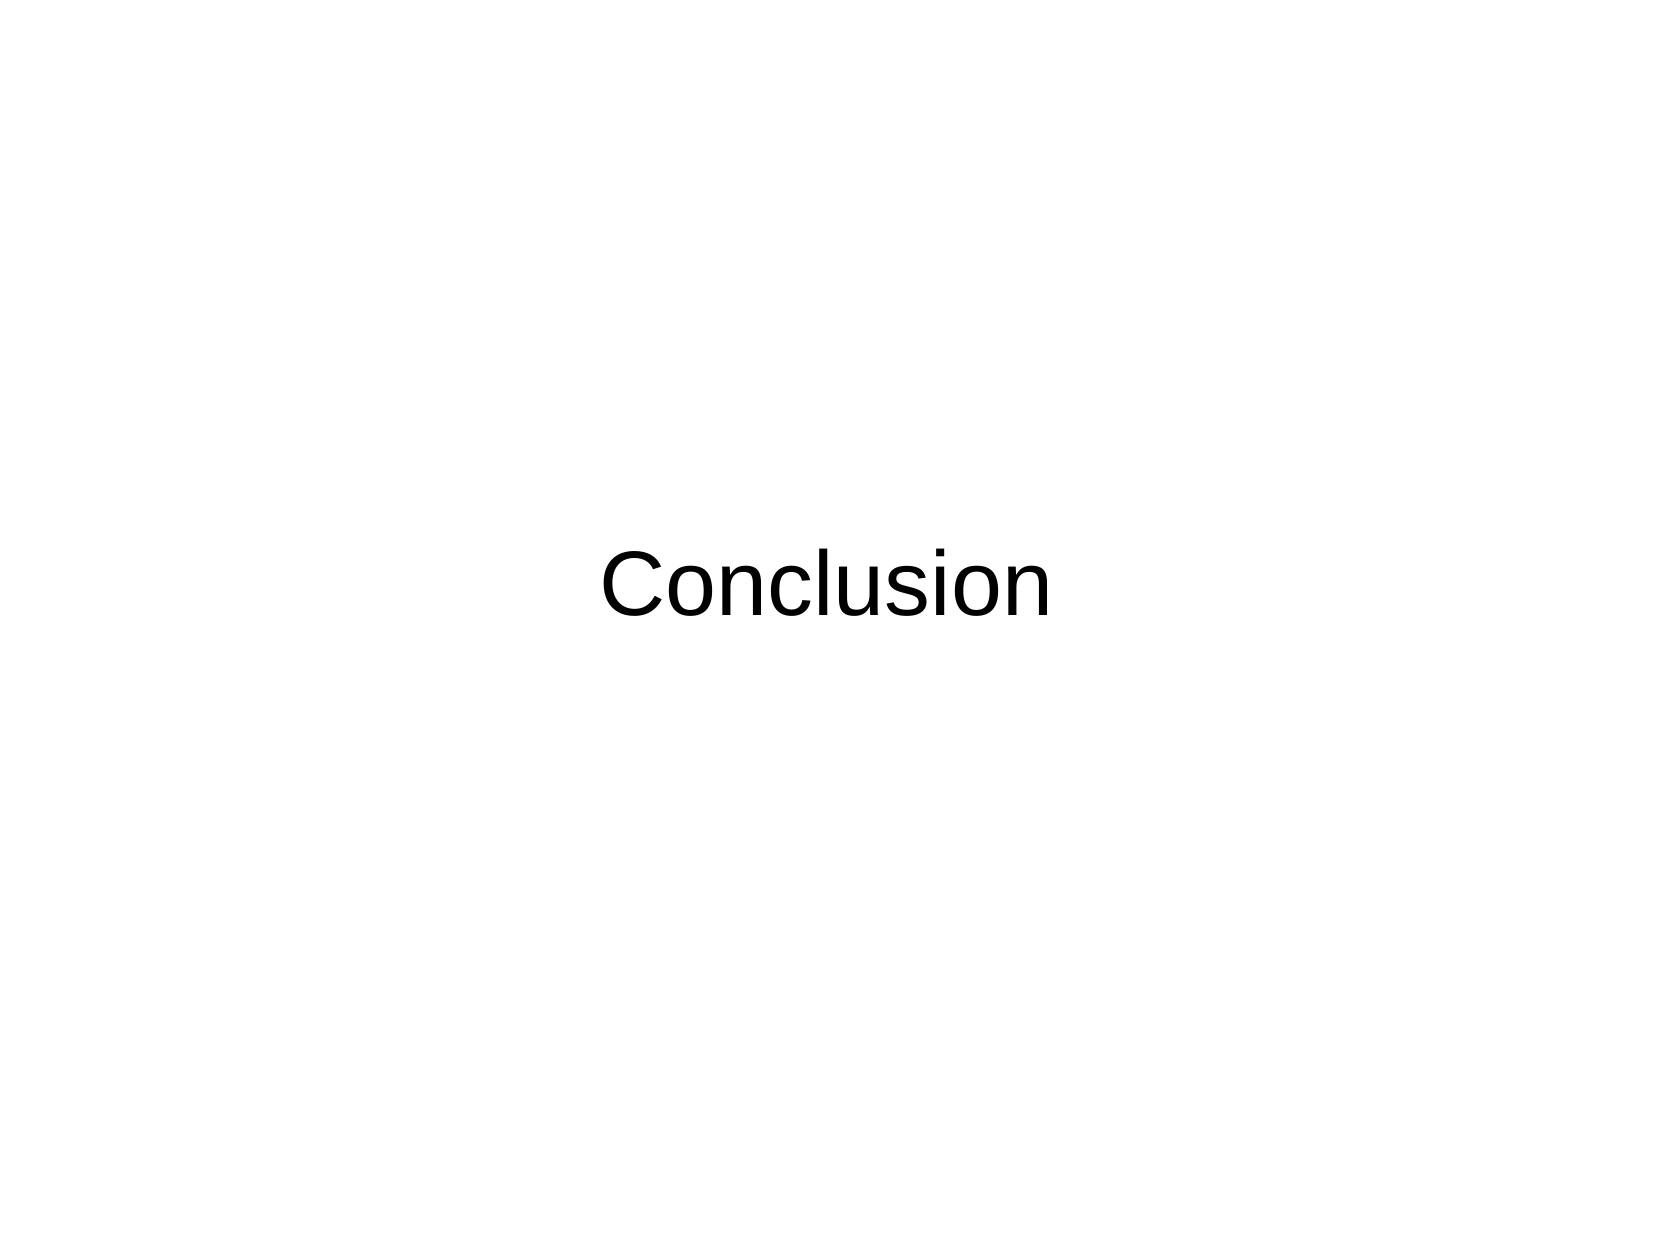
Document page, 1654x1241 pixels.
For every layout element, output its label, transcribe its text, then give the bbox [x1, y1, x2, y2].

title Conclusion [82, 480, 1571, 688]
